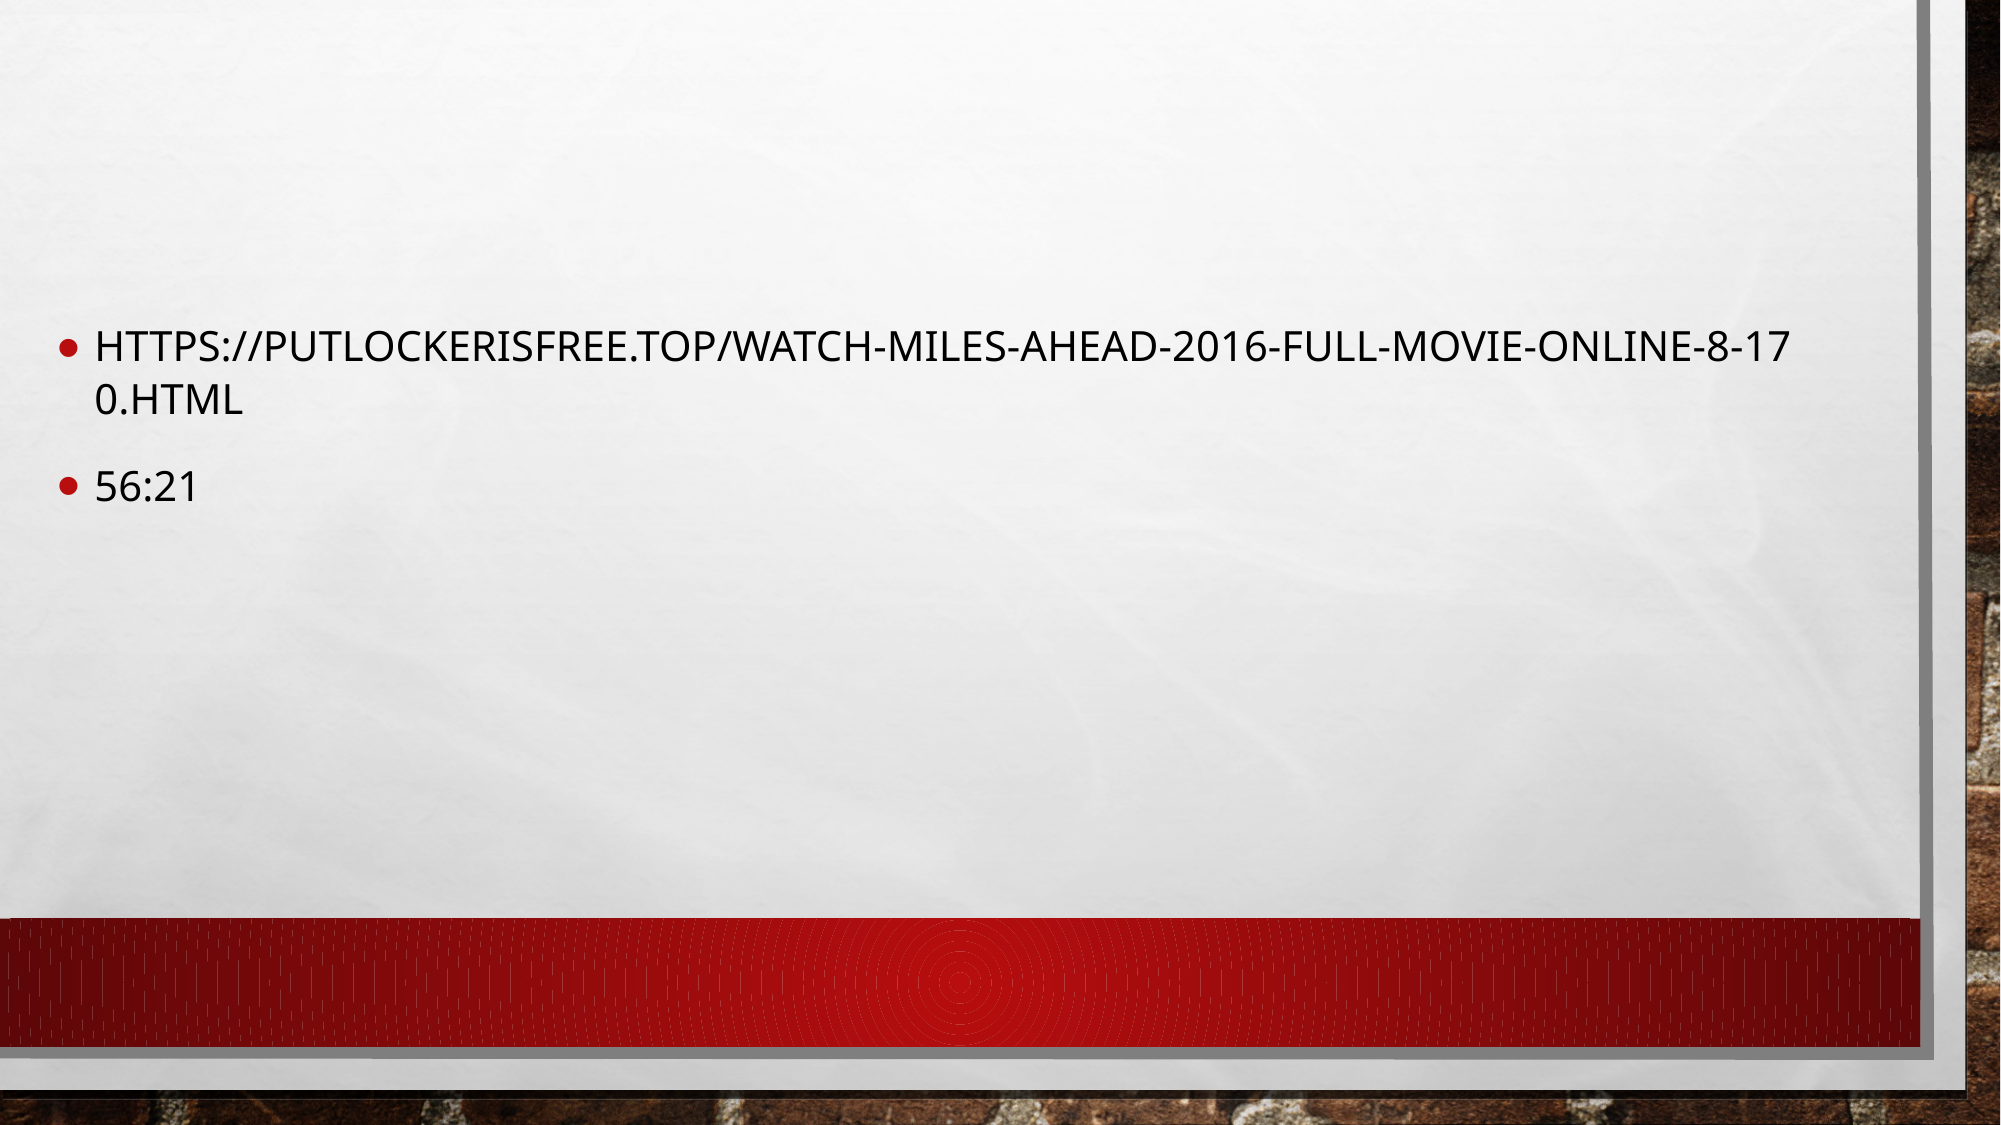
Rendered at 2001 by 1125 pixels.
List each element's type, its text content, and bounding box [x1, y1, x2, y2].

list https://putlockerisfree.top/watch-miles-ahead-2016-full-movie-online-8-170.html 56:21 [41, 71, 1818, 694]
